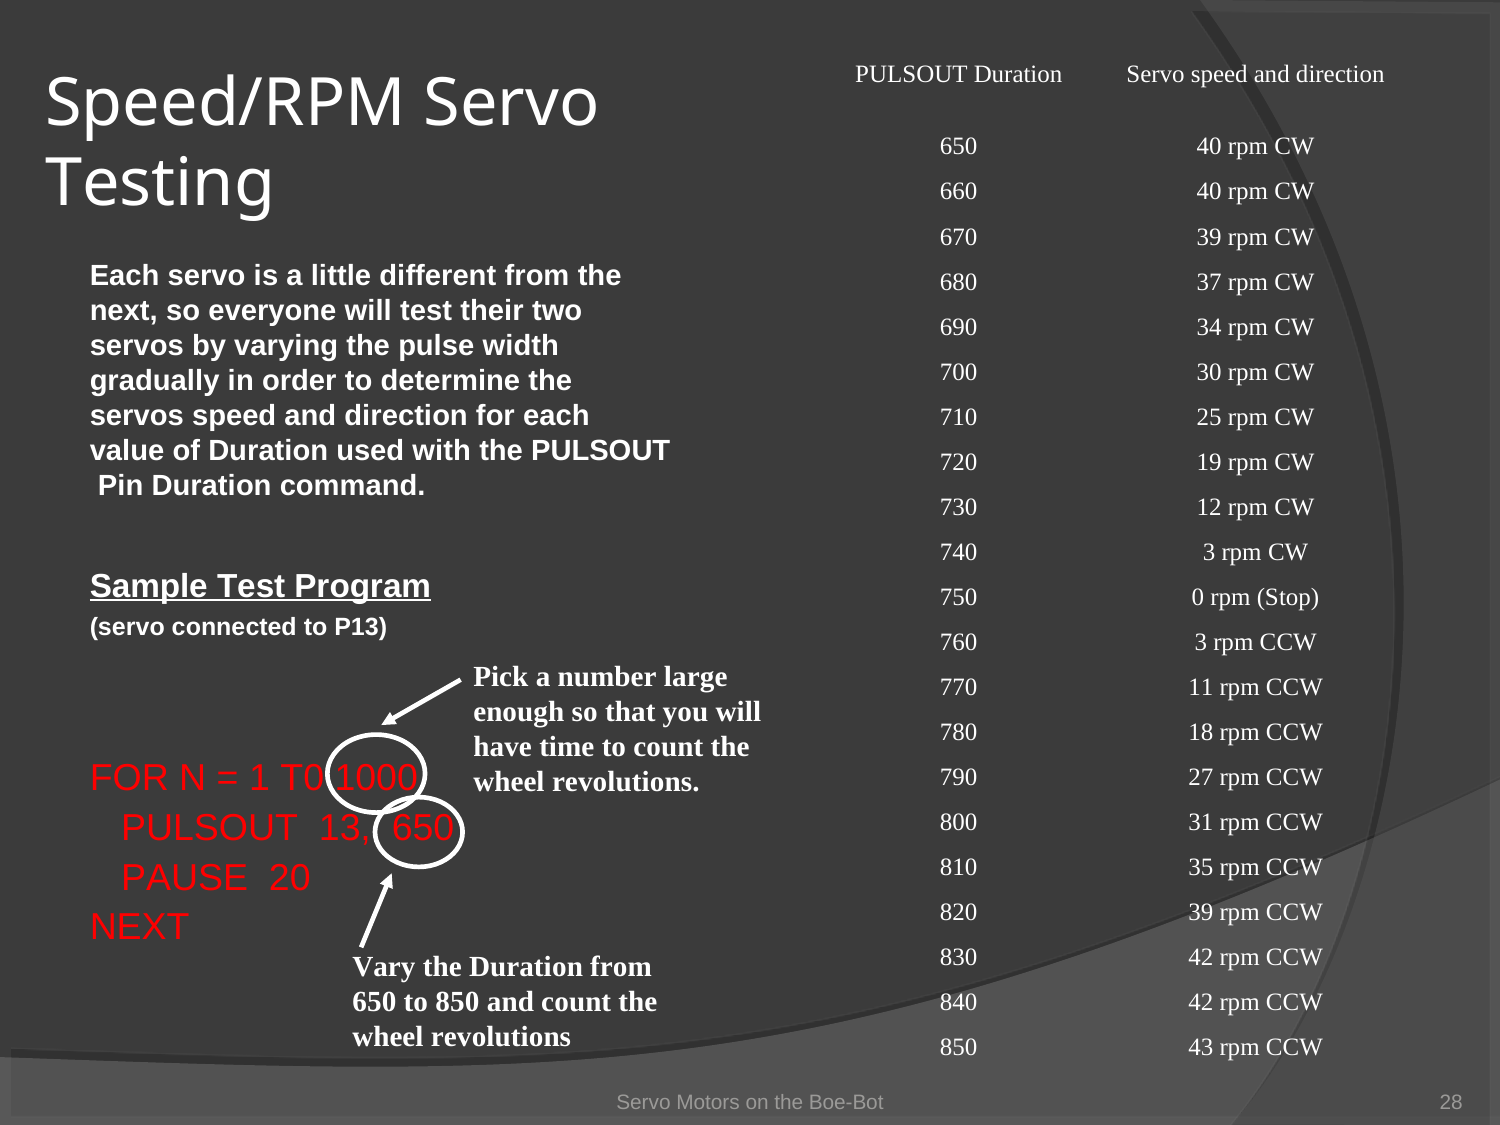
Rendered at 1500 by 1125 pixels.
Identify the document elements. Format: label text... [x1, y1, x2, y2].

table_cell 0 rpm (Stop) [1093, 573, 1419, 618]
table_cell 11 rpm CCW [1093, 663, 1419, 708]
table_cell 19 rpm CW [1093, 438, 1419, 483]
title Speed/RPM Servo Testing [37, 45, 825, 233]
table_cell 820 [825, 888, 1093, 933]
table_cell 650 [825, 122, 1093, 167]
table_header PULSOUT Duration [825, 50, 1093, 122]
table_cell 42 rpm CCW [1093, 933, 1419, 978]
table_cell 27 rpm CCW [1093, 753, 1419, 798]
table_cell 810 [825, 843, 1093, 888]
table_cell 43 rpm CCW [1093, 1023, 1419, 1068]
text_box <number> [1337, 1053, 1463, 1114]
table_cell 3 rpm CCW [1093, 618, 1419, 663]
table_cell 37 rpm CW [1093, 257, 1419, 302]
table_cell 660 [825, 167, 1093, 212]
table_cell 690 [825, 302, 1093, 348]
table_cell 30 rpm CW [1093, 348, 1419, 393]
table_cell 40 rpm CW [1093, 167, 1419, 212]
table_cell 750 [825, 573, 1093, 618]
text_box Vary the Duration from 650 to 850 and count the wheel revolutions [337, 939, 682, 1061]
table_cell 670 [825, 212, 1093, 257]
table_cell 710 [825, 393, 1093, 438]
table_cell 720 [825, 438, 1093, 483]
table_cell 18 rpm CCW [1093, 708, 1419, 753]
table_cell 780 [825, 708, 1093, 753]
table_cell 42 rpm CCW [1093, 978, 1419, 1023]
table_cell 840 [825, 978, 1093, 1023]
table_cell 12 rpm CW [1093, 483, 1419, 528]
table_header Servo speed and direction [1093, 50, 1419, 122]
table_cell 31 rpm CCW [1093, 798, 1419, 843]
table_cell 700 [825, 348, 1093, 393]
table_cell 34 rpm CW [1093, 302, 1419, 348]
table_cell 730 [825, 483, 1093, 528]
table_cell 790 [825, 753, 1093, 798]
table_cell 740 [825, 528, 1093, 573]
table_cell 39 rpm CCW [1093, 888, 1419, 933]
table_cell 35 rpm CCW [1093, 843, 1419, 888]
table_cell 770 [825, 663, 1093, 708]
text_box Each servo is a little different from the next, so everyone will test their two servos by varying the pulse width gradually in order to determine the servos speed and direction for each value of Duration used with the PULSOUT Pin Duration command. Sample Test Program (servo connected to P13) FOR N = 1 T0 1000 PULSOUT 13, 650 PAUSE 20 NEXT [75, 248, 688, 1088]
text_box Pick a number large enough so that you will have time to count the wheel revolutions. [458, 649, 803, 806]
table_cell 39 rpm CW [1093, 212, 1419, 257]
table_cell 3 rpm CW [1093, 528, 1419, 573]
table_cell 830 [825, 933, 1093, 978]
text_box Servo Motors on the Boe-Bot [512, 1053, 988, 1114]
table_cell 850 [825, 1023, 1093, 1068]
table_cell 25 rpm CW [1093, 393, 1419, 438]
table_cell 40 rpm CW [1093, 122, 1419, 167]
table_cell 760 [825, 618, 1093, 663]
table_cell 680 [825, 257, 1093, 302]
table_cell 800 [825, 798, 1093, 843]
